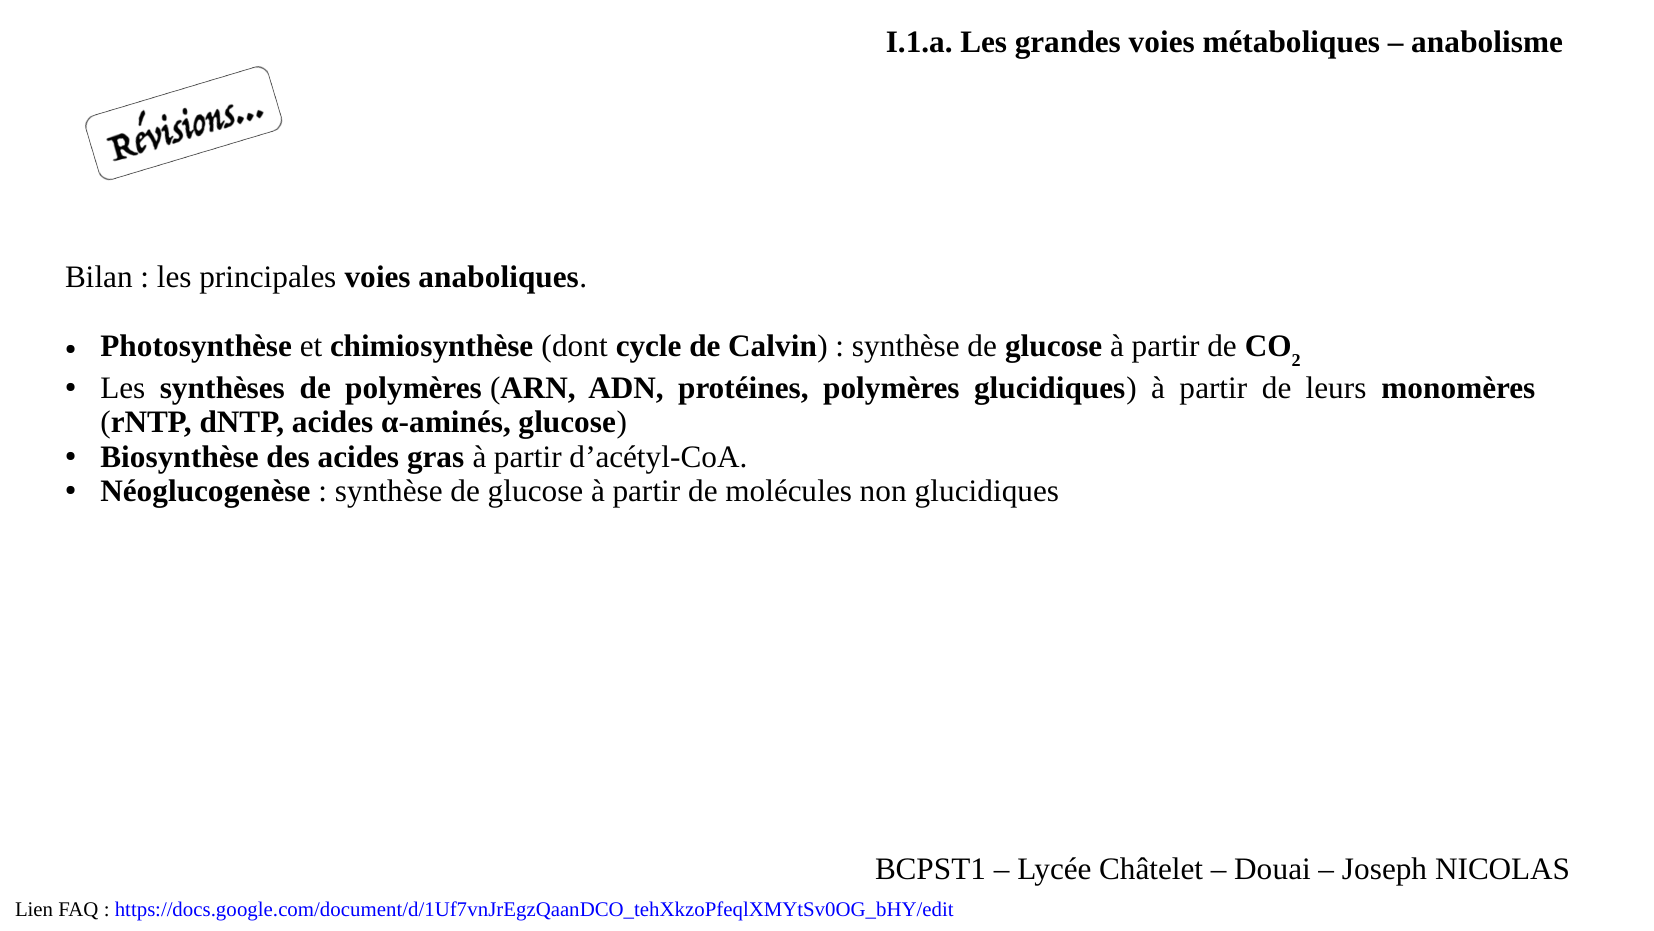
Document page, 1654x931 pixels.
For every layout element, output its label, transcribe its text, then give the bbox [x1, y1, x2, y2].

text_box BCPST1 – Lycée Châtelet – Douai – Joseph NICOLAS [1536, 832, 1571, 905]
text_box Lien FAQ : https://docs.google.com/document/d/1Uf7vnJrEgzQaanDCO_tehXkzoPfeqlXMYtSv0OG_bHY/edit [0, 897, 993, 931]
picture [82, 63, 285, 183]
text_box Bilan : les principales voies anaboliques. Photosynthèse et chimiosynthèse (dont cycle de Calvin) : synthèse de glucose à partir de CO2 Les synthèses de polymères (ARN, ADN, protéines, polymères glucidiques) à partir de leurs monomères (rNTP, dNTP, acides α-aminés, glucose) Biosynthèse des acides gras à partir d’acétyl-CoA. Néoglucogenèse : synthèse de glucose à partir de molécules non glucidiques [64, 259, 1536, 910]
text_box I.1.a. Les grandes voies métaboliques – anabolisme [201, 5, 1572, 78]
